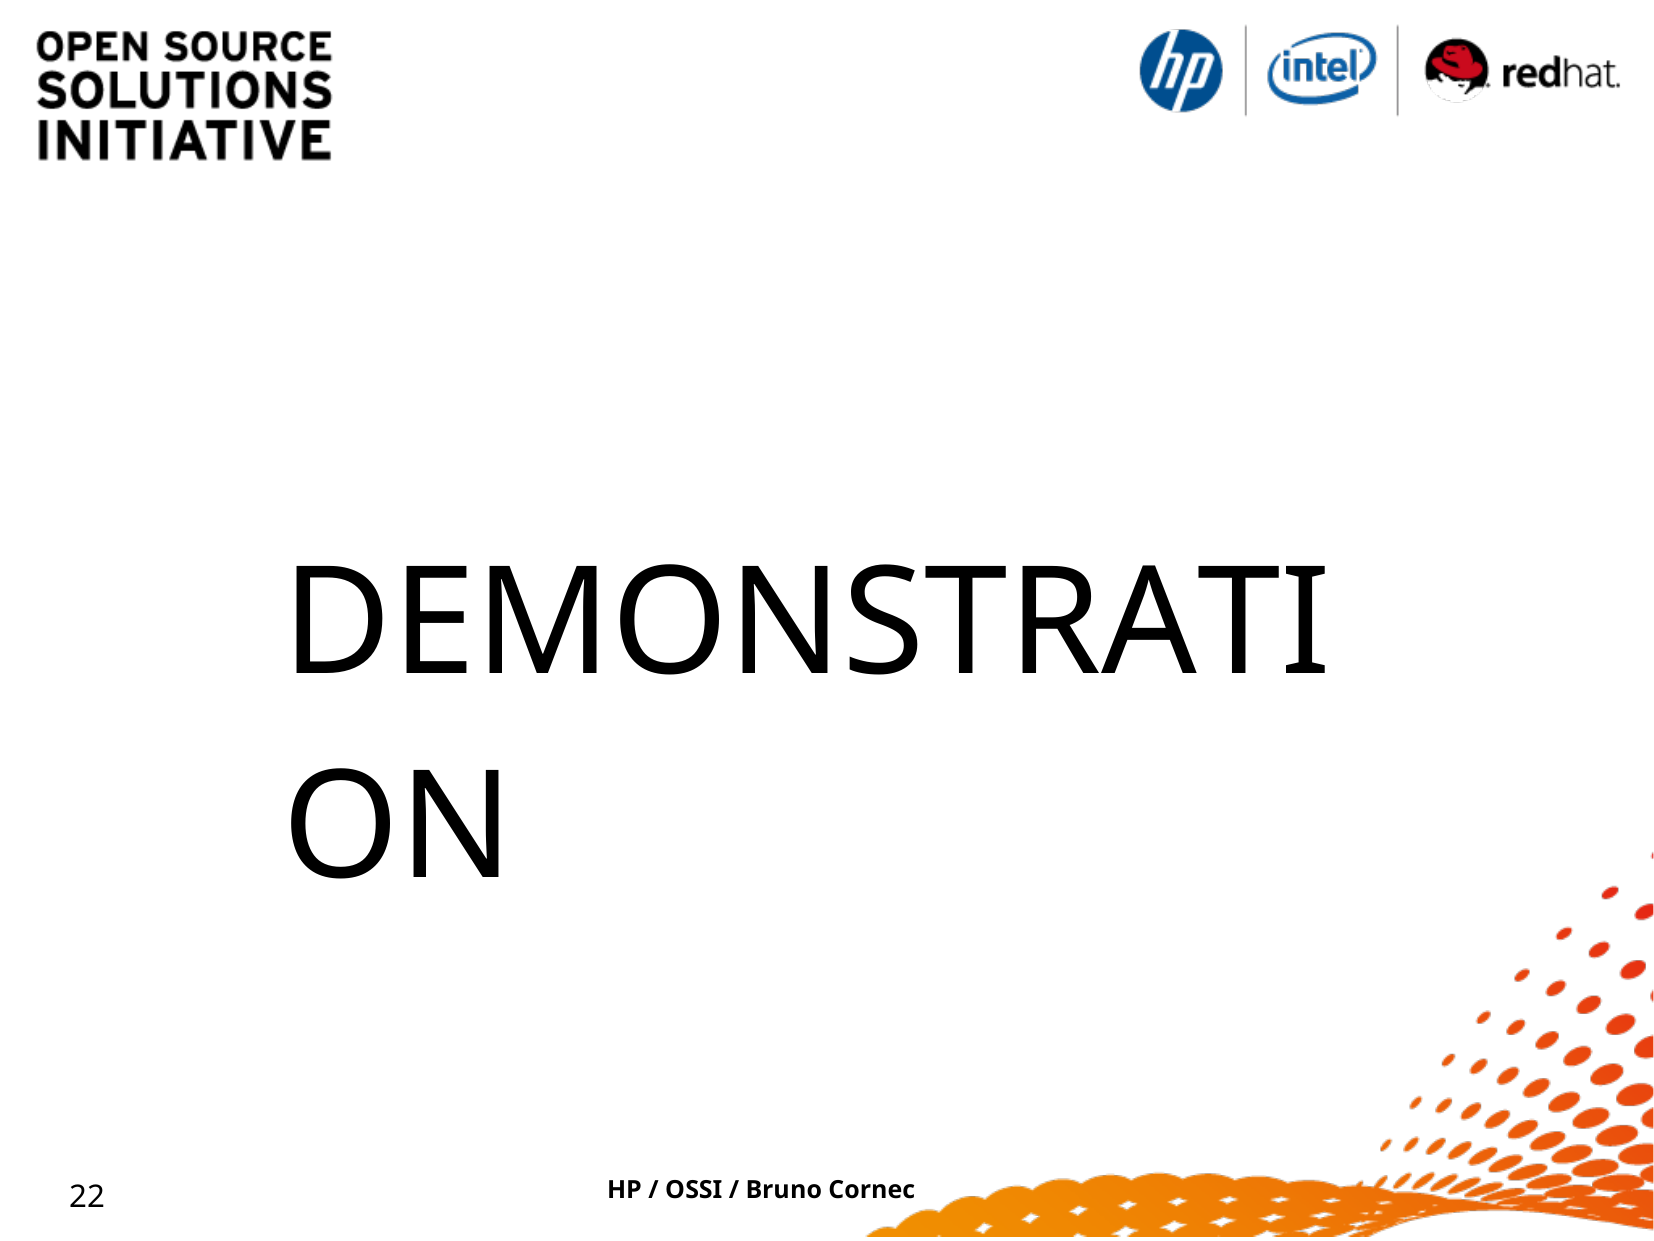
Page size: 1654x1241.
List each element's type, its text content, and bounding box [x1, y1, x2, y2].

picture [0, 0, 1654, 1237]
text_box DEMONSTRATION [282, 513, 1370, 688]
